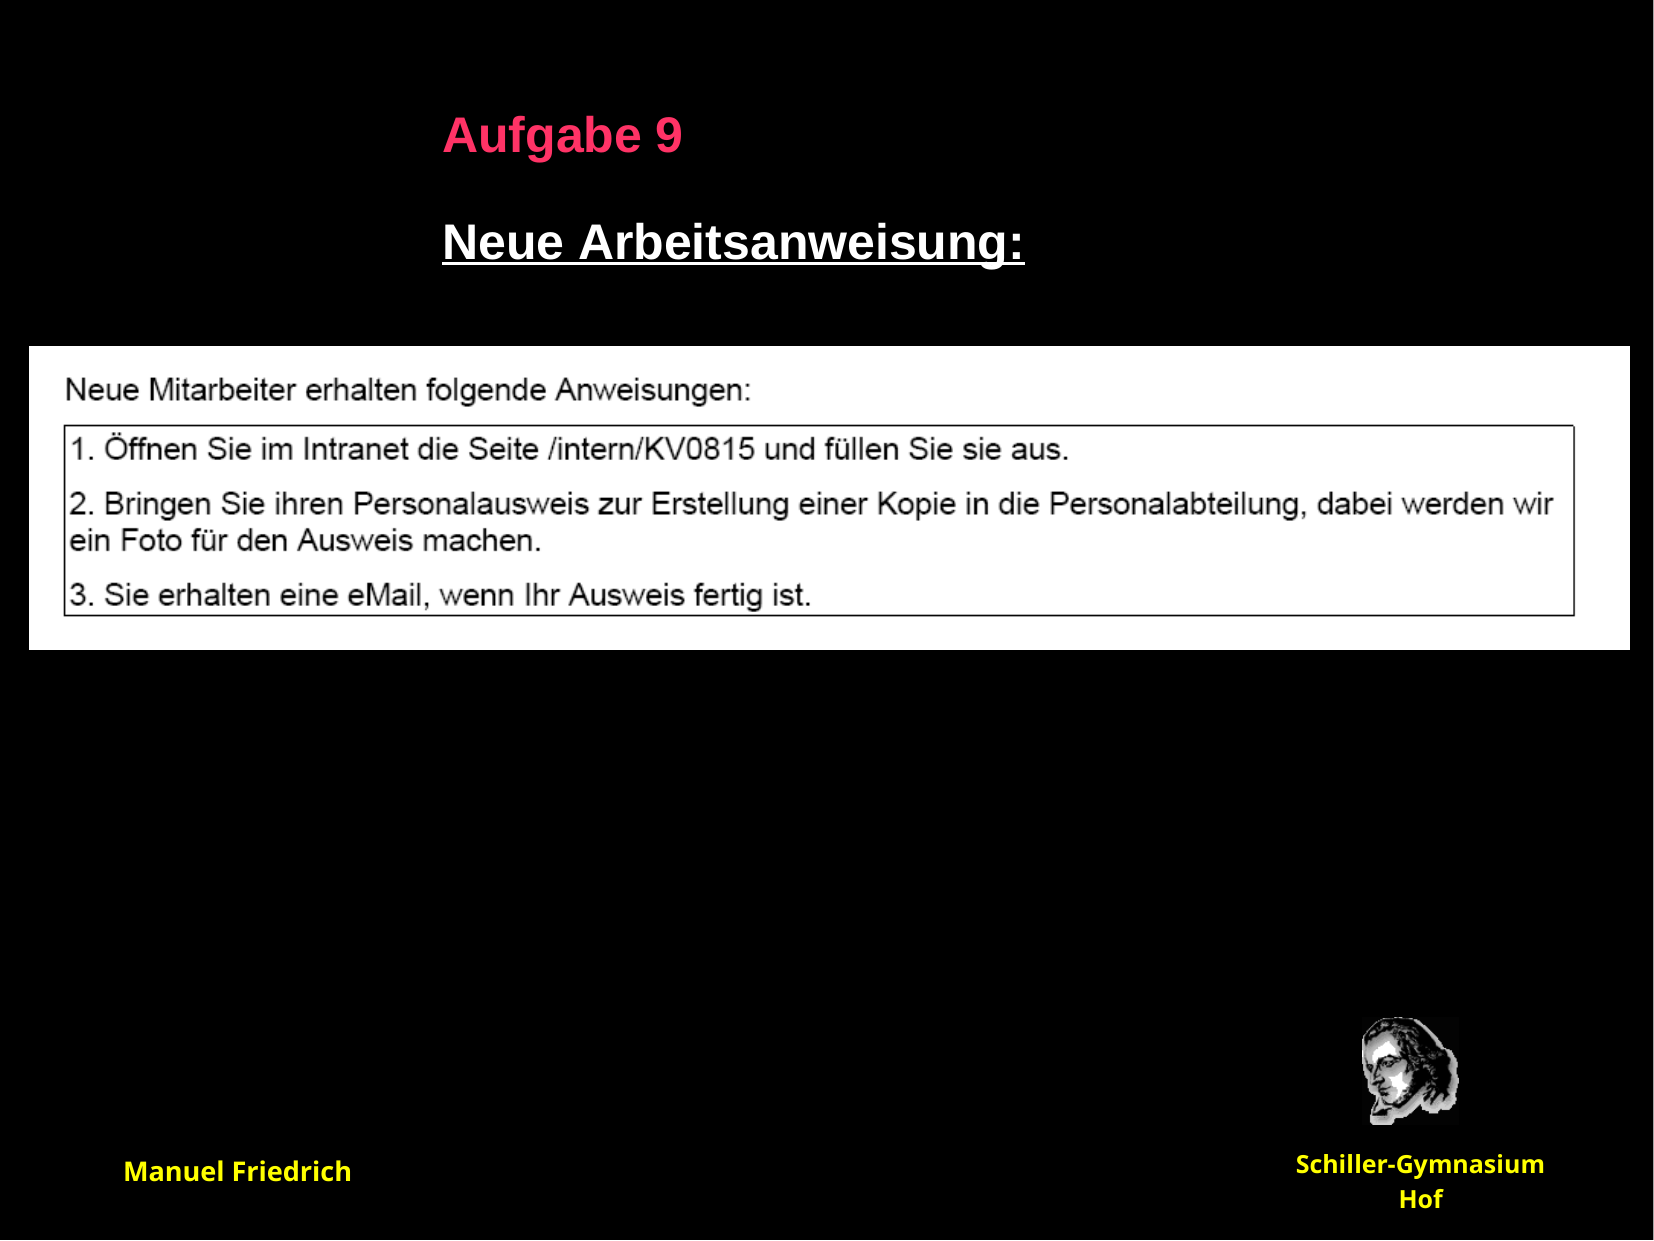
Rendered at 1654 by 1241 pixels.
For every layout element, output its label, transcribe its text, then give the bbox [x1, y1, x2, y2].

picture [29, 346, 1630, 650]
text_box Aufgabe 9 Neue Arbeitsanweisung: [442, 110, 1026, 271]
text_box Schiller-Gymnasium Hof [1295, 1145, 1546, 1216]
text_box Manuel Friedrich [123, 1151, 353, 1191]
picture [1362, 1017, 1459, 1126]
